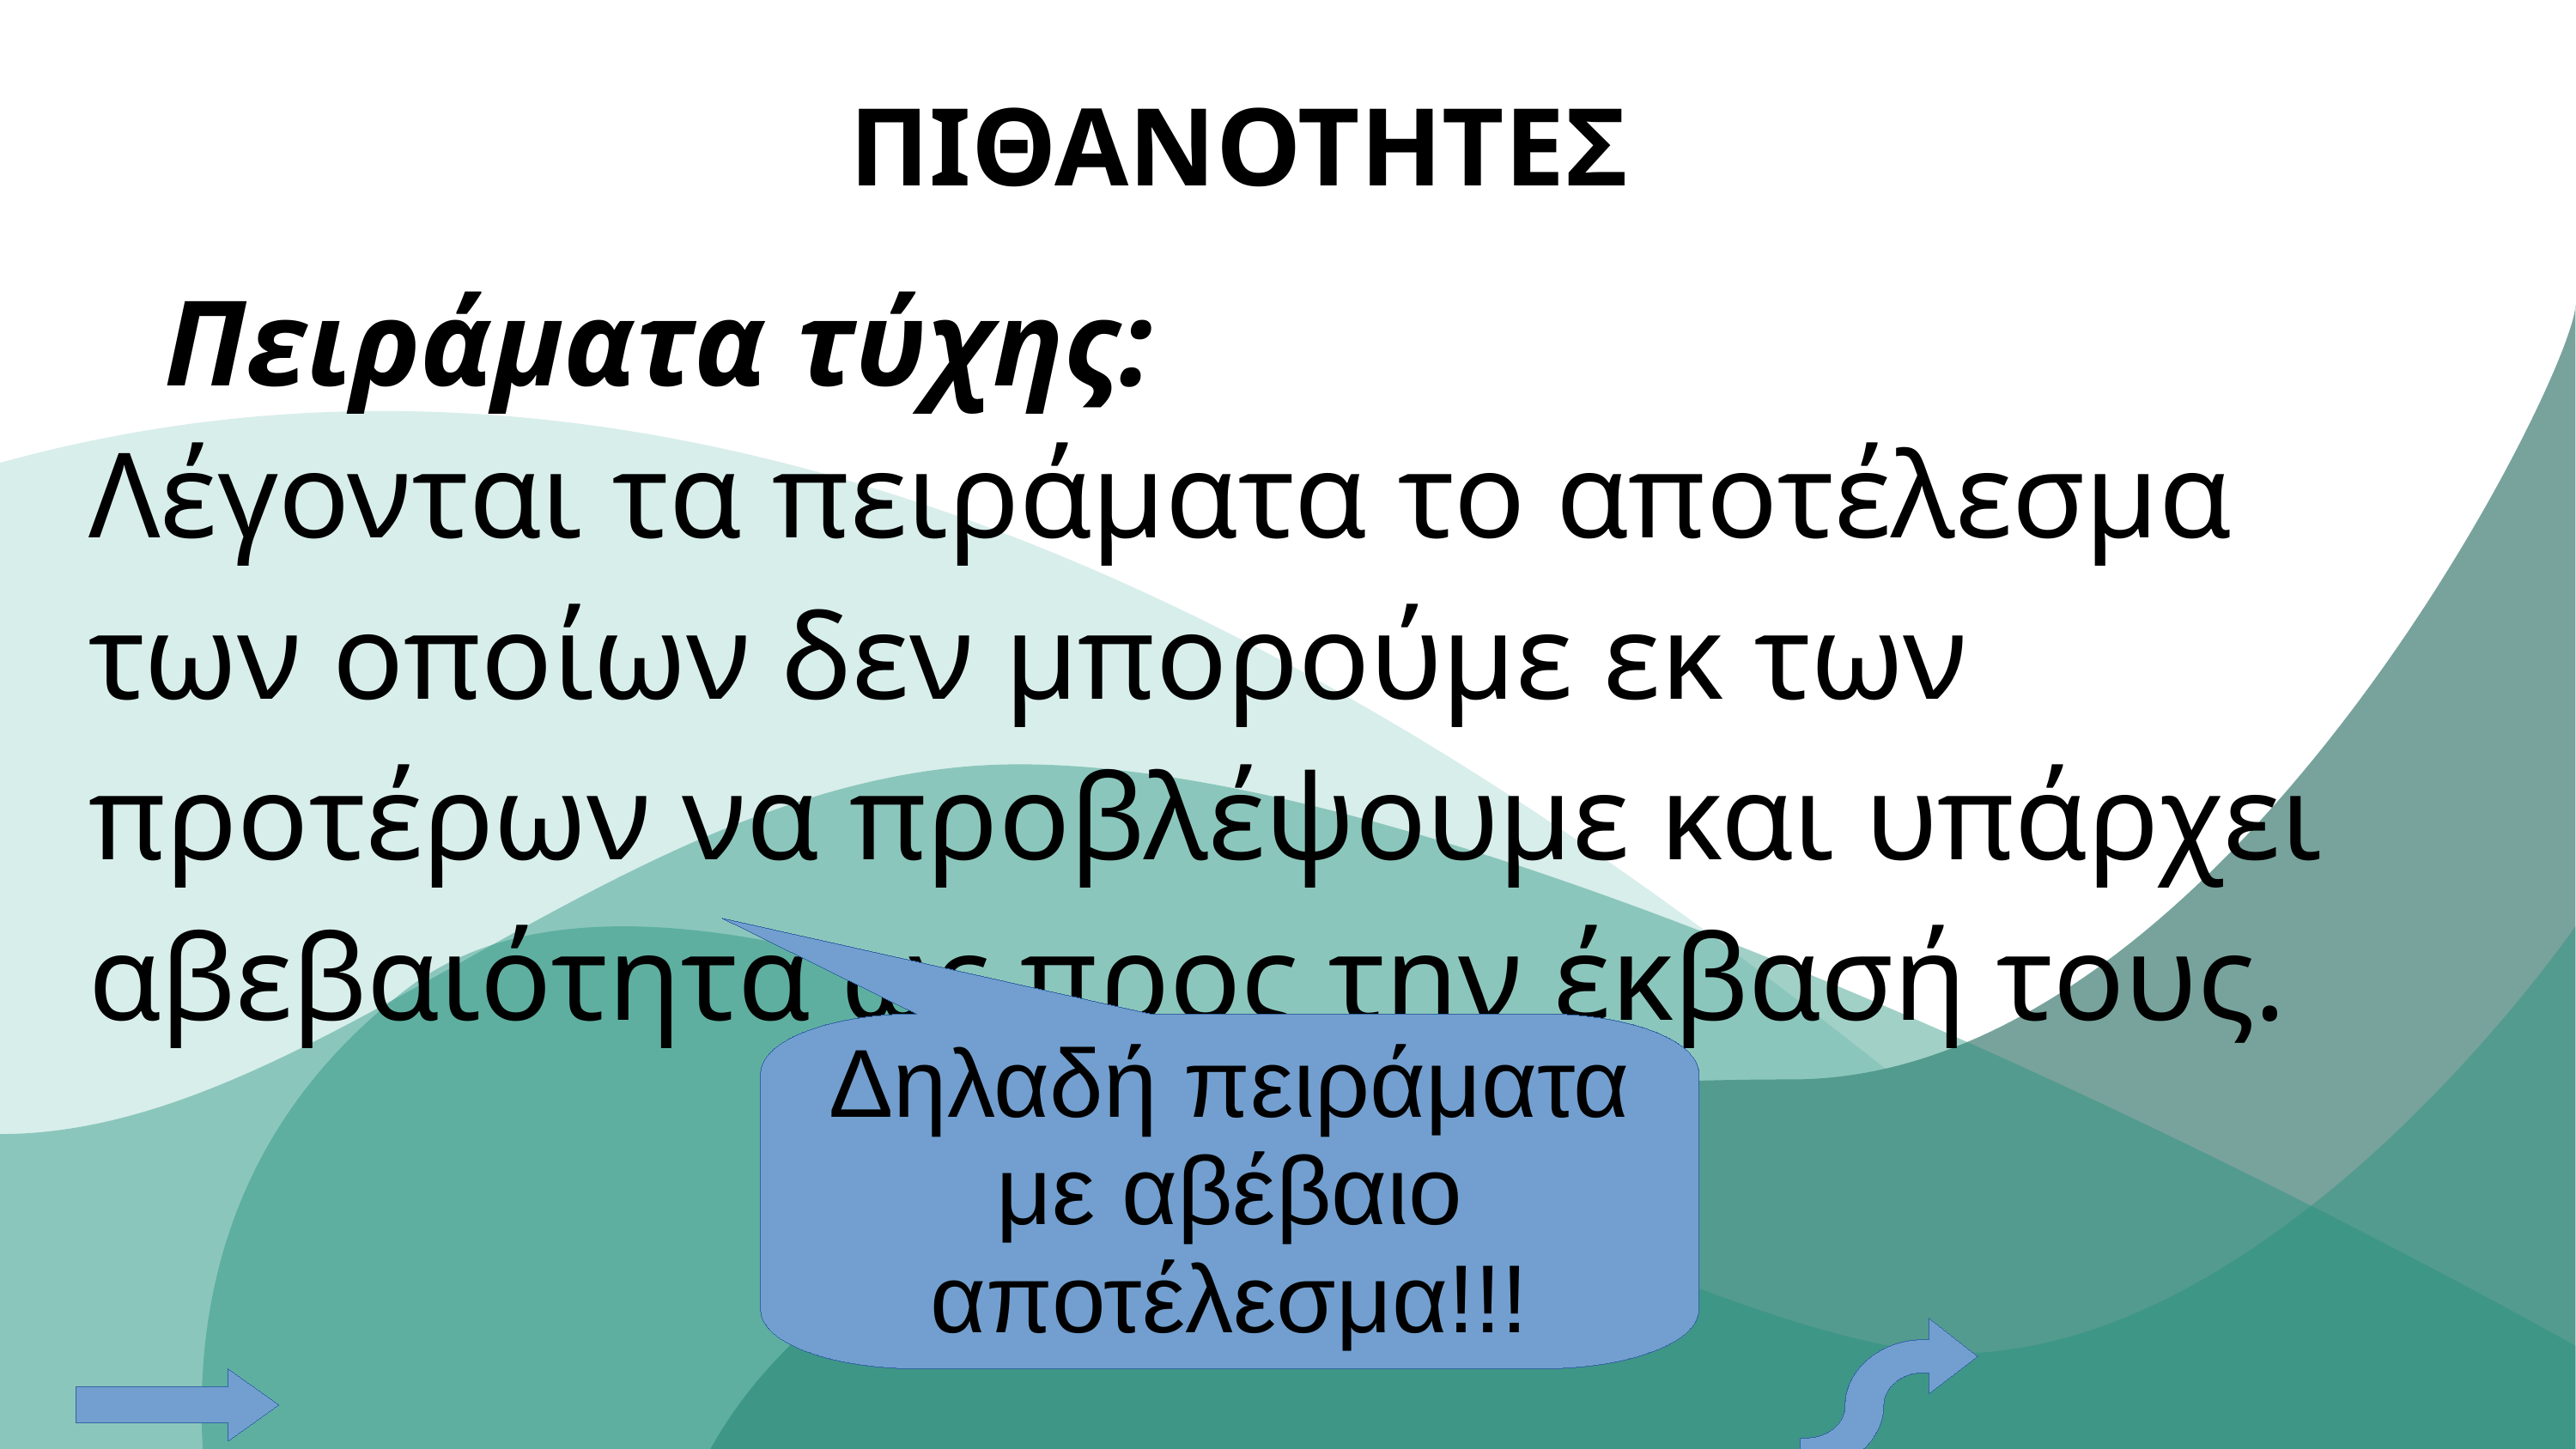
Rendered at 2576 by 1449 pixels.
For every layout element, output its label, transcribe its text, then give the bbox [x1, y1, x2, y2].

text_box Λέγονται τα πειράματα το αποτέλεσμα των οποίων δεν μπορούμε εκ των προτέρων να προβλέψουμε και υπάρχει αβεβαιότητα ως προς την έκβασή τους. [76, 405, 2359, 947]
text_box ΠΙΘΑΝΟΤΗΤΕΣ [836, 64, 1649, 203]
text_box [0, 0, 2576, 1449]
text_box Δηλαδή πειράματα με αβέβαιο αποτέλεσμα!!! [722, 918, 1699, 1369]
text_box Πειράματα τύχης: [152, 253, 1192, 405]
